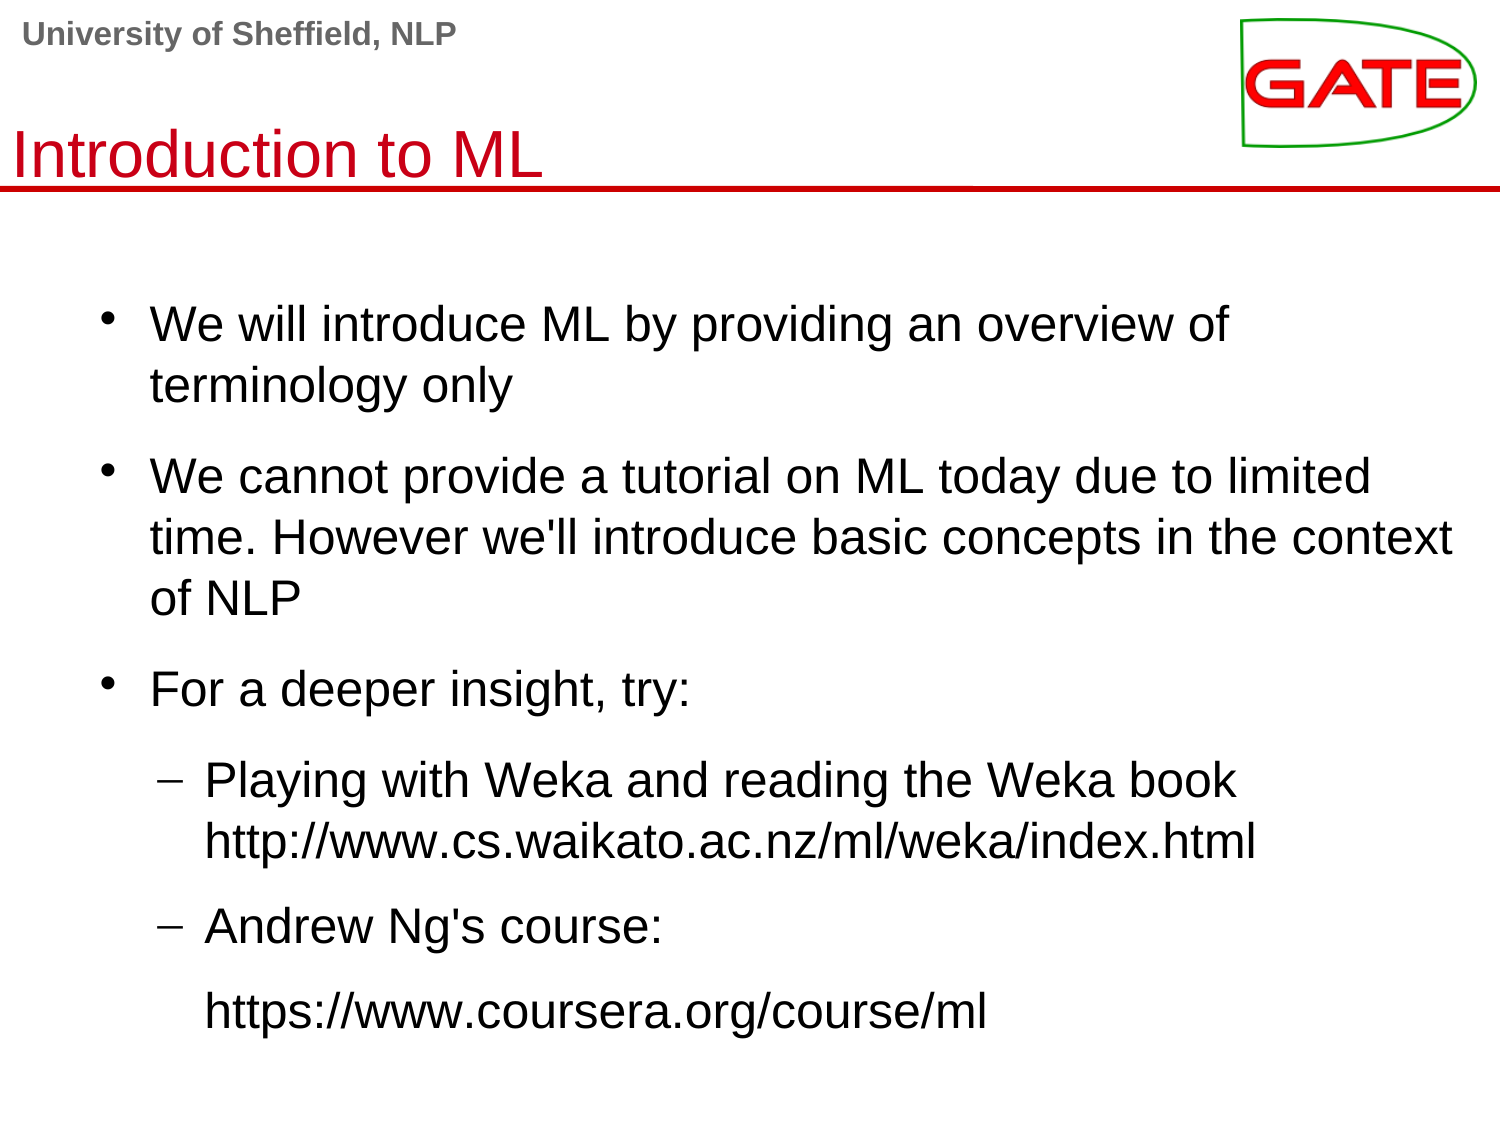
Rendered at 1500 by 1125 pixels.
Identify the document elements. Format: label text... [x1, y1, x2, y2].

list We will introduce ML by providing an overview of terminology only We cannot provide a tutorial on ML today due to limited time. However we'll introduce basic concepts in the context of NLP For a deeper insight, try: Playing with Weka and reading the Weka book http://www.cs.waikato.ac.nz/ml/weka/index.html Andrew Ng's course: https://www.coursera.org/course/ml [82, 290, 1477, 1109]
picture [1240, 18, 1477, 49]
title Introduction to ML [11, 49, 1500, 257]
